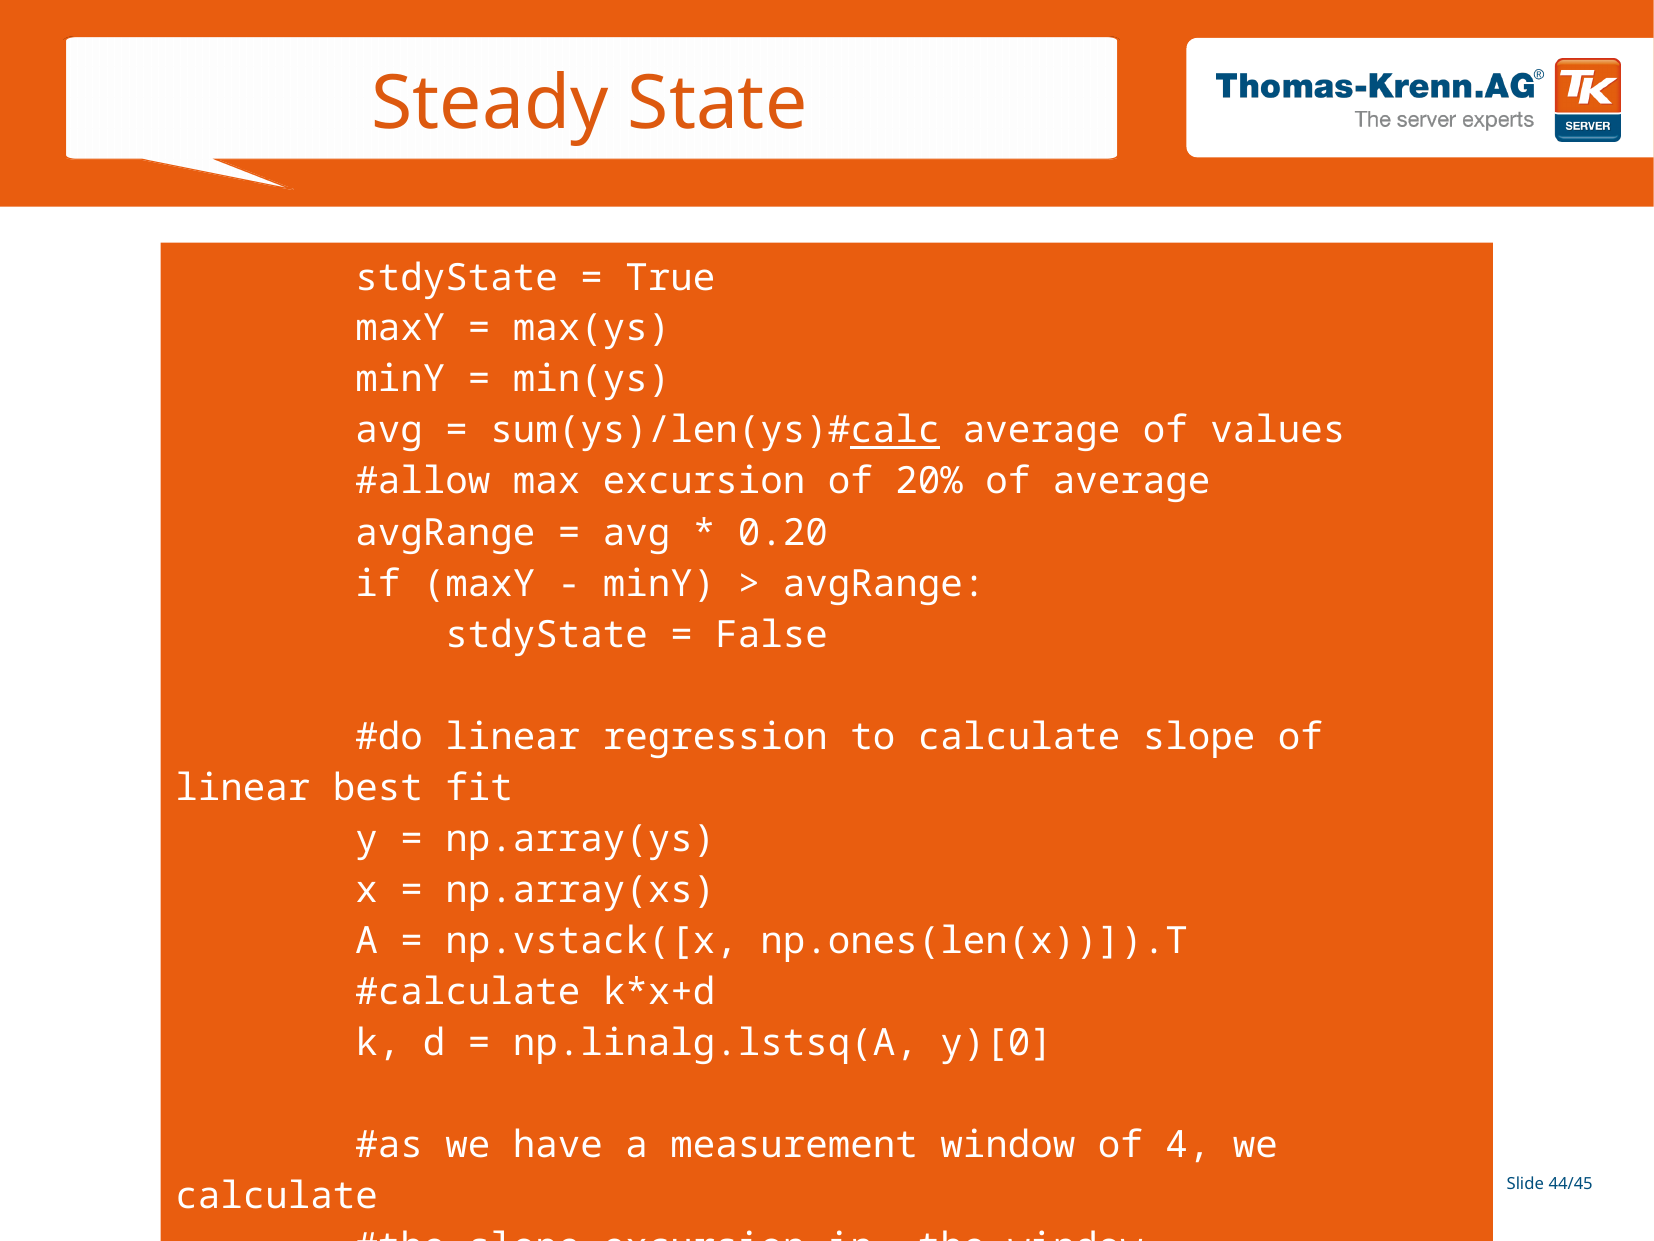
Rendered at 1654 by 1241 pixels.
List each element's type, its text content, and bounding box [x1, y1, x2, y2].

picture [1216, 58, 1621, 142]
text_box stdyState = True maxY = max(ys) minY = min(ys) avg = sum(ys)/len(ys)#calc average of values #allow max excursion of 20% of average avgRange = avg * 0.20 if (maxY - minY) > avgRange: stdyState = False #do linear regression to calculate slope of linear best fit y = np.array(ys) x = np.array(xs) A = np.vstack([x, np.ones(len(x))]).T #calculate k*x+d k, d = np.linalg.lstsq(A, y)[0] #as we have a measurement window of 4, we calculate #the slope excursion in the window slopeExc = k * self.testMesWindow if slopeExc < 0: slopeExc *= -1 maxSlopeExc = avg * 0.10 #allowed are 10% of avg if slopeExc > maxSlopeExc: stdyState = False [160, 242, 1493, 1164]
picture [63, 36, 1120, 190]
title Steady State [69, 35, 1110, 165]
